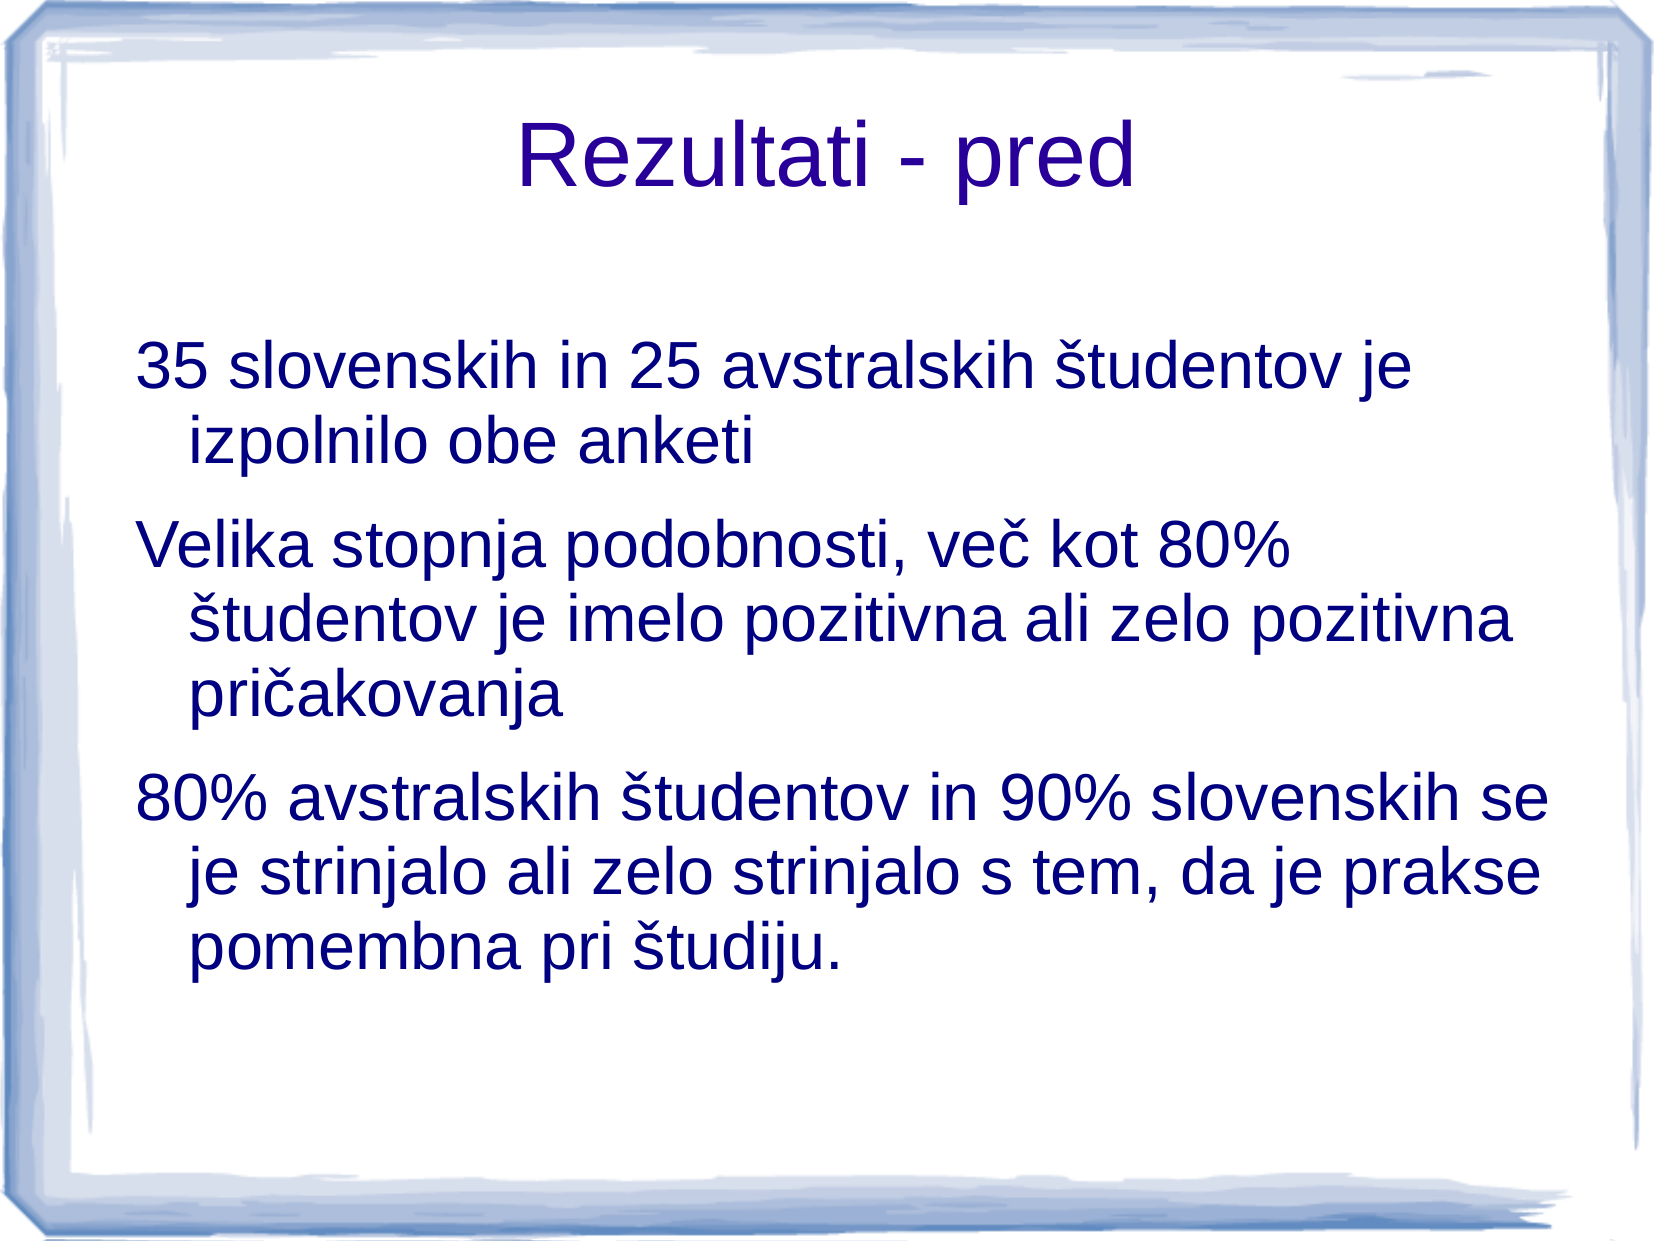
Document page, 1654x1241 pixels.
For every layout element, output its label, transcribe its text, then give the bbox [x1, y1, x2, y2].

list 35 slovenskih in 25 avstralskih študentov je izpolnilo obe anketi Velika stopnja podobnosti, več kot 80% študentov je imelo pozitivna ali zelo pozitivna pričakovanja 80% avstralskih študentov in 90% slovenskih se je strinjalo ali zelo strinjalo s tem, da je prakse pomembna pri študiju. [118, 324, 1571, 1057]
title Rezultati - pred [82, 56, 1571, 249]
picture [0, 0, 1654, 1241]
